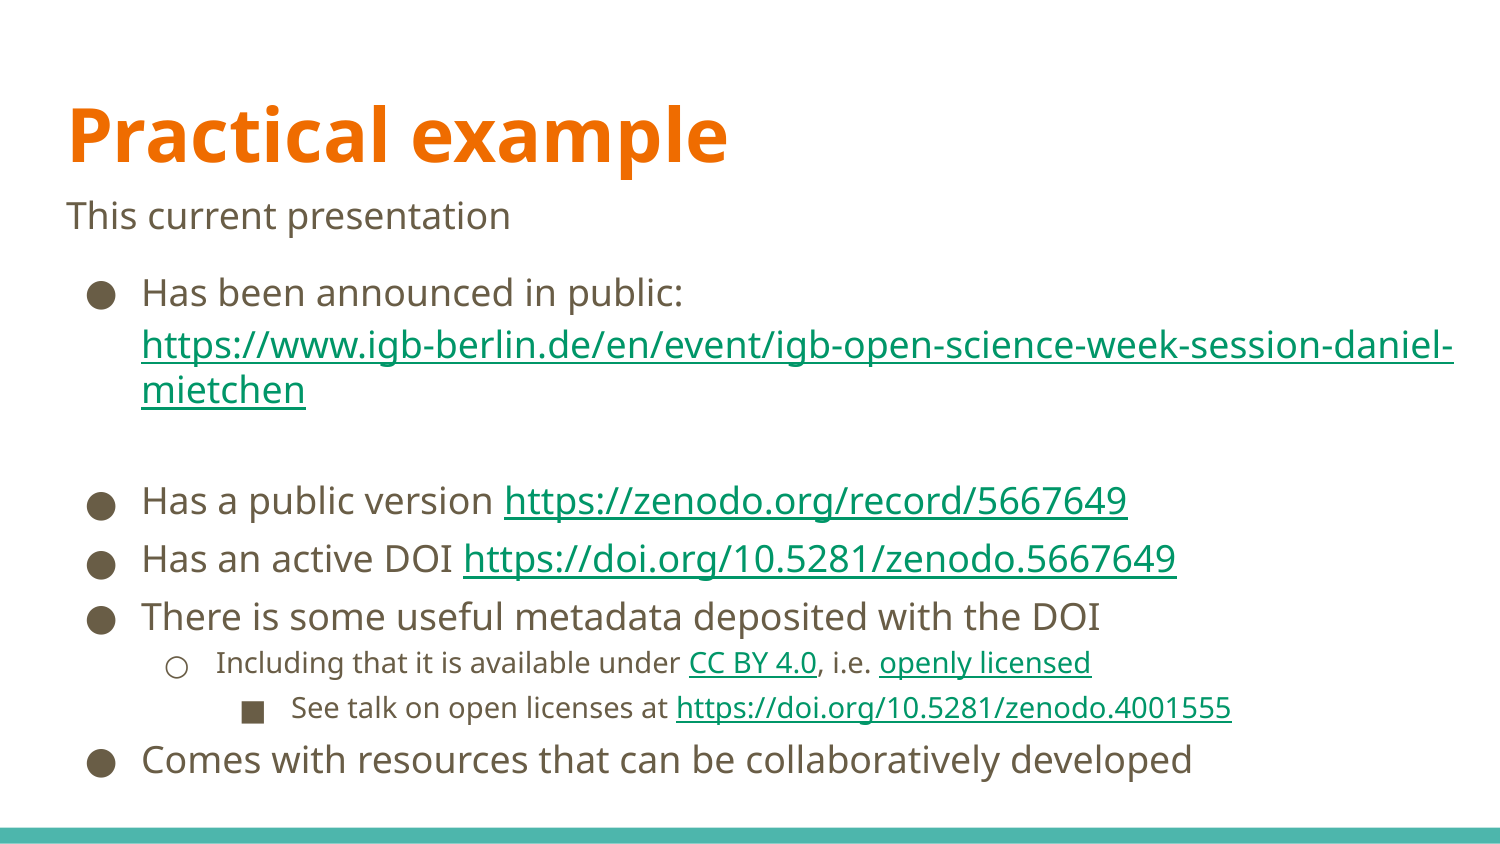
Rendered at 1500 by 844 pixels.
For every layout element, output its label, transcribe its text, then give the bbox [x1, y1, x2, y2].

list This current presentation Has been announced in public: https://www.igb-berlin.de/en/event/igb-open-science-week-session-daniel-mietchen Has a public version https://zenodo.org/record/5667649 Has an active DOI https://doi.org/10.5281/zenodo.5667649 There is some useful metadata deposited with the DOI Including that it is available under CC BY 4.0, i.e. openly licensed See talk on open licenses at https://doi.org/10.5281/zenodo.4001555 Comes with resources that can be collaboratively developed [51, 170, 1481, 675]
title Practical example [51, 72, 1449, 170]
